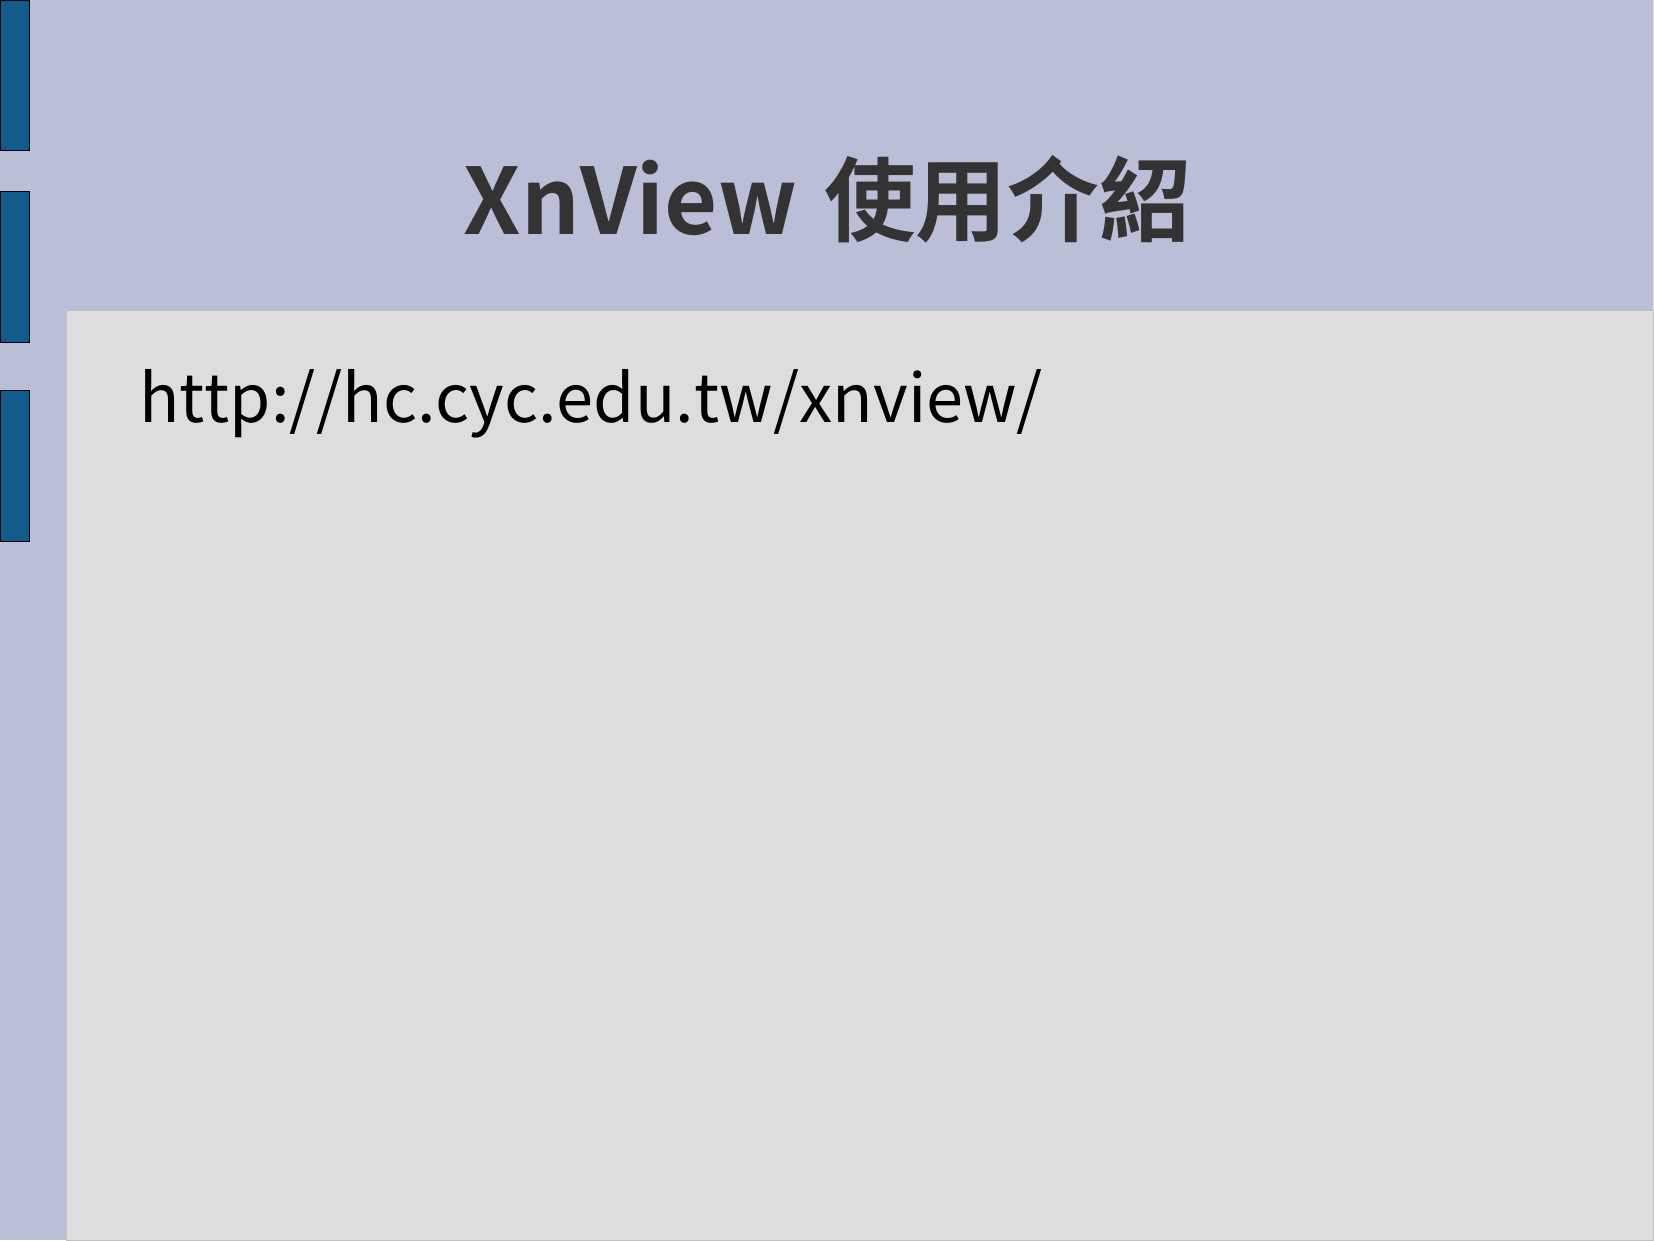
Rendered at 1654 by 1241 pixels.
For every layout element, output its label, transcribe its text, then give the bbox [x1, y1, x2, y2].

title XnView使用介紹 [121, 91, 1534, 299]
list http://hc.cyc.edu.tw/xnview/ [121, 344, 1534, 1127]
